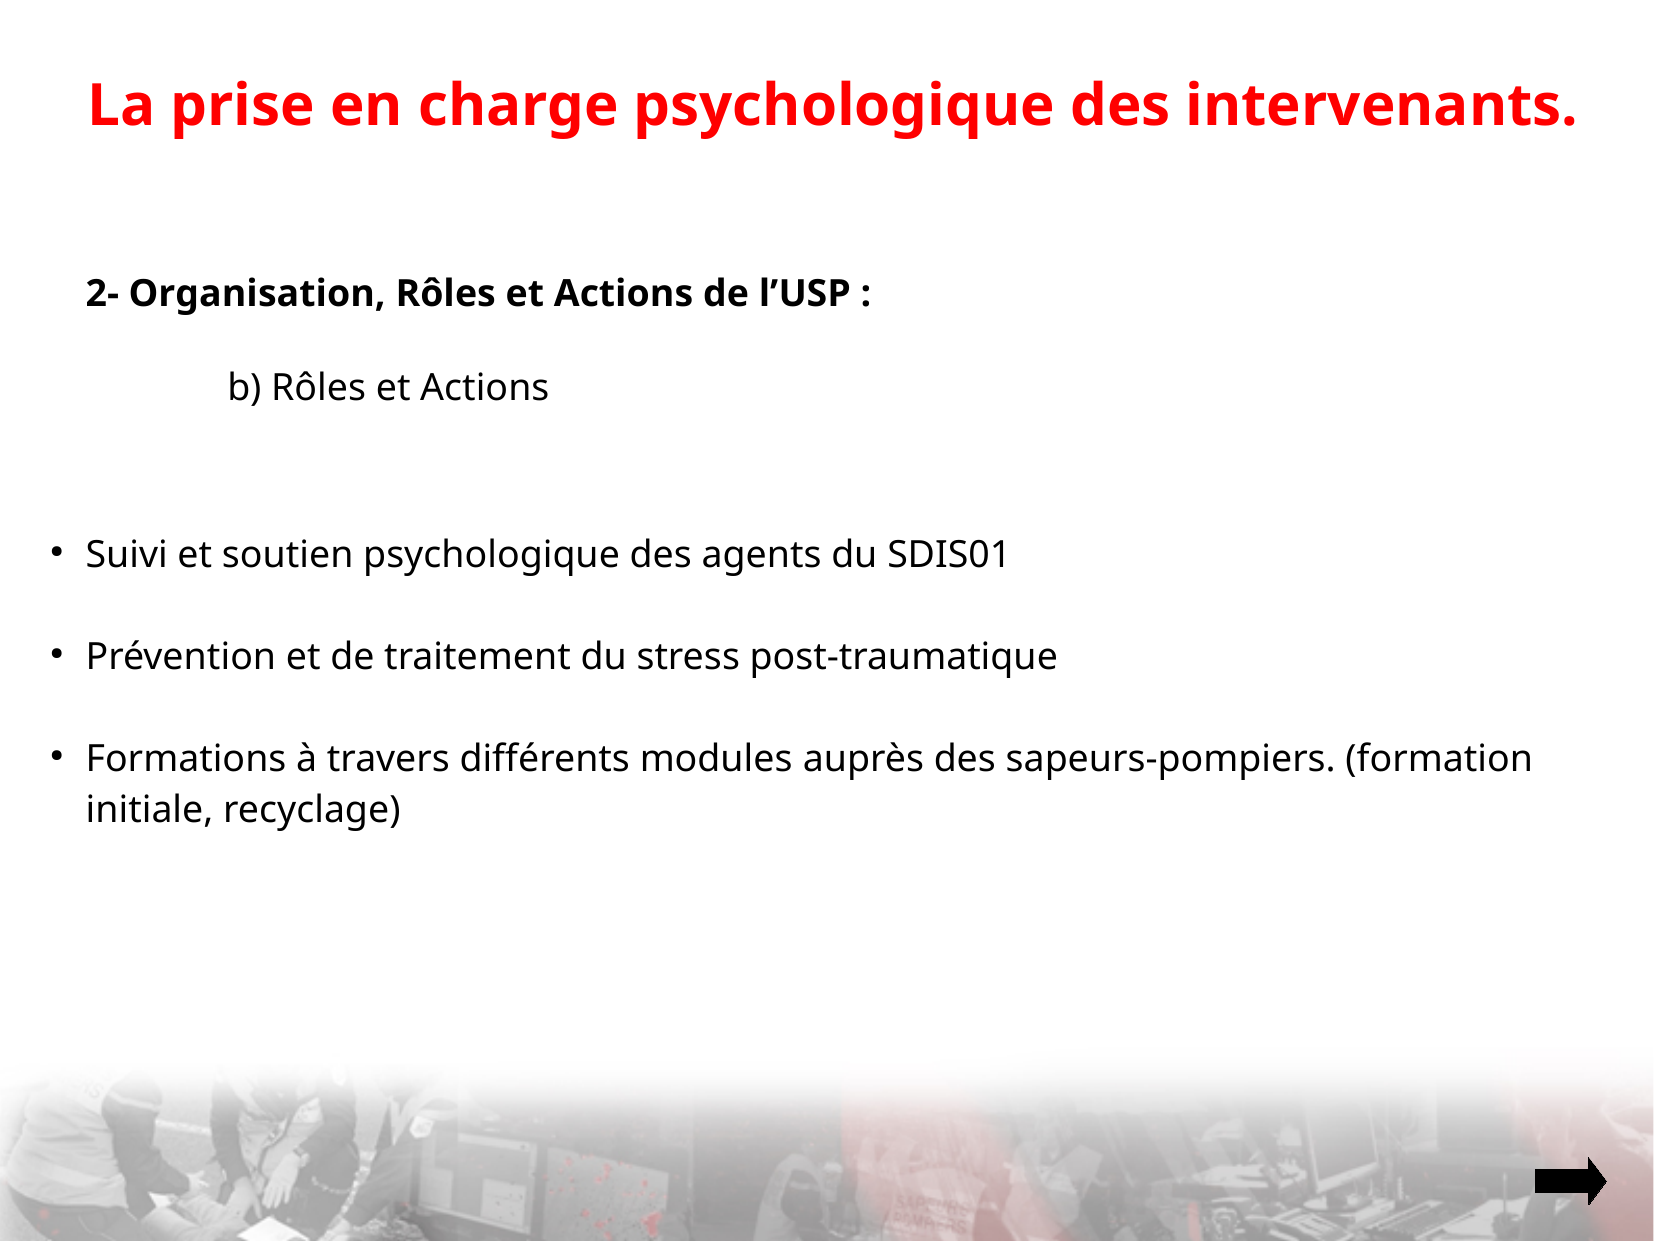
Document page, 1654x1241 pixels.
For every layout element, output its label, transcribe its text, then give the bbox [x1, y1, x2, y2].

text_box 2- Organisation, Rôles et Actions de l’USP : [70, 258, 1595, 319]
title La prise en charge psychologique des intervenants. [35, 40, 1630, 166]
text_box b) Rôles et Actions [70, 353, 1595, 414]
text_box Suivi et soutien psychologique des agents du SDIS01 Prévention et de traitement du stress post-traumatique Formations à travers différents modules auprès des sapeurs-pompiers. (formation initiale, recyclage) [35, 519, 1630, 852]
text_box [1535, 1157, 1607, 1205]
picture [0, 2, 1654, 1241]
